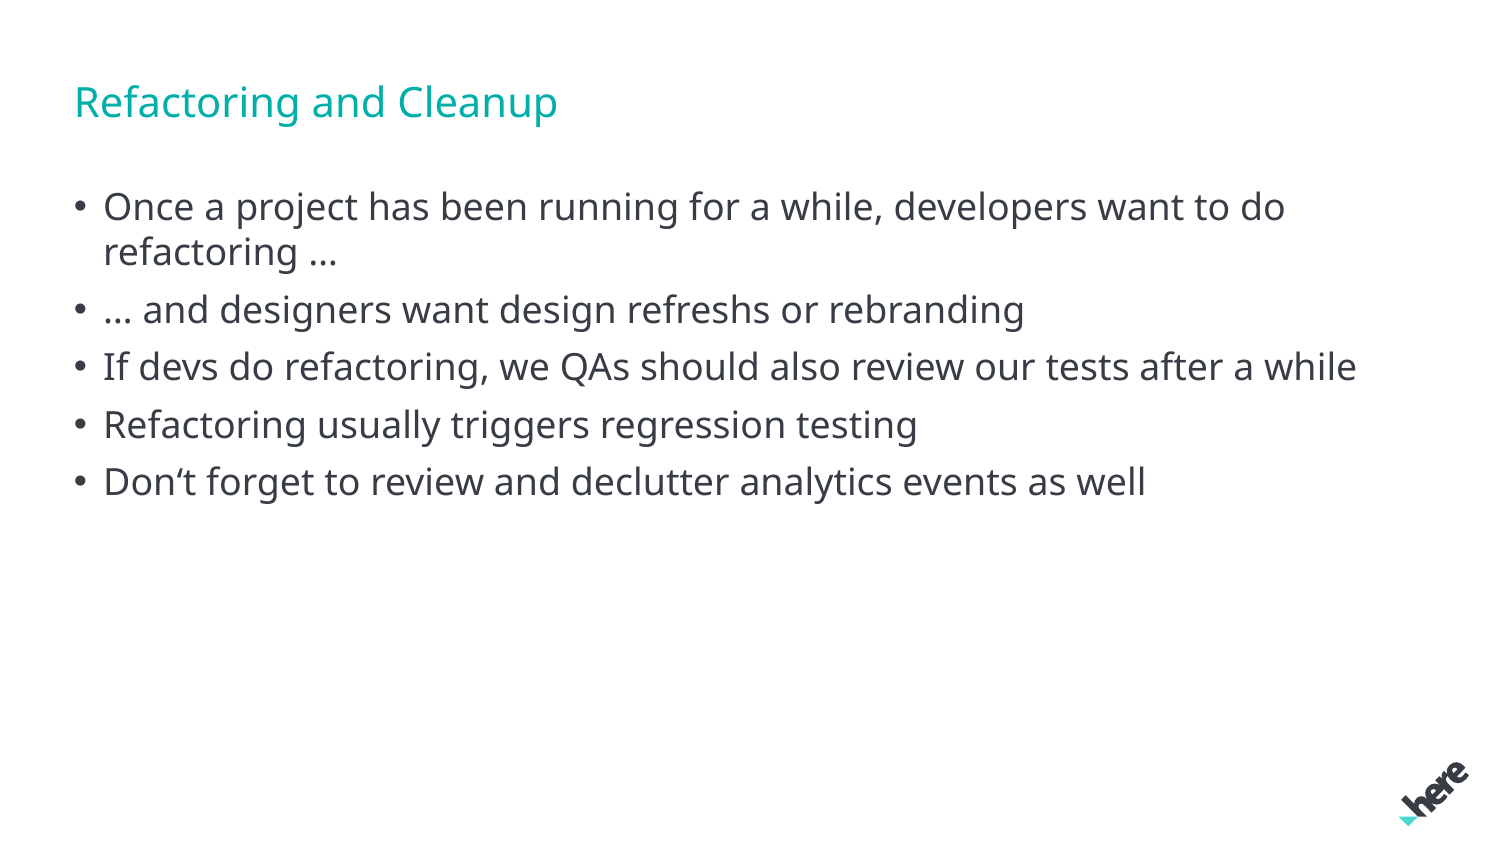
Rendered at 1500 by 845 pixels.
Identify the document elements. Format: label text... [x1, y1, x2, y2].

title Refactoring and Cleanup [68, 34, 1388, 130]
list Once a project has been running for a while, developers want to do refactoring … … and designers want design refreshs or rebranding If devs do refactoring, we QAs should also review our tests after a while Refactoring usually triggers regression testing Don‘t forget to review and declutter analytics events as well [68, 180, 1388, 758]
